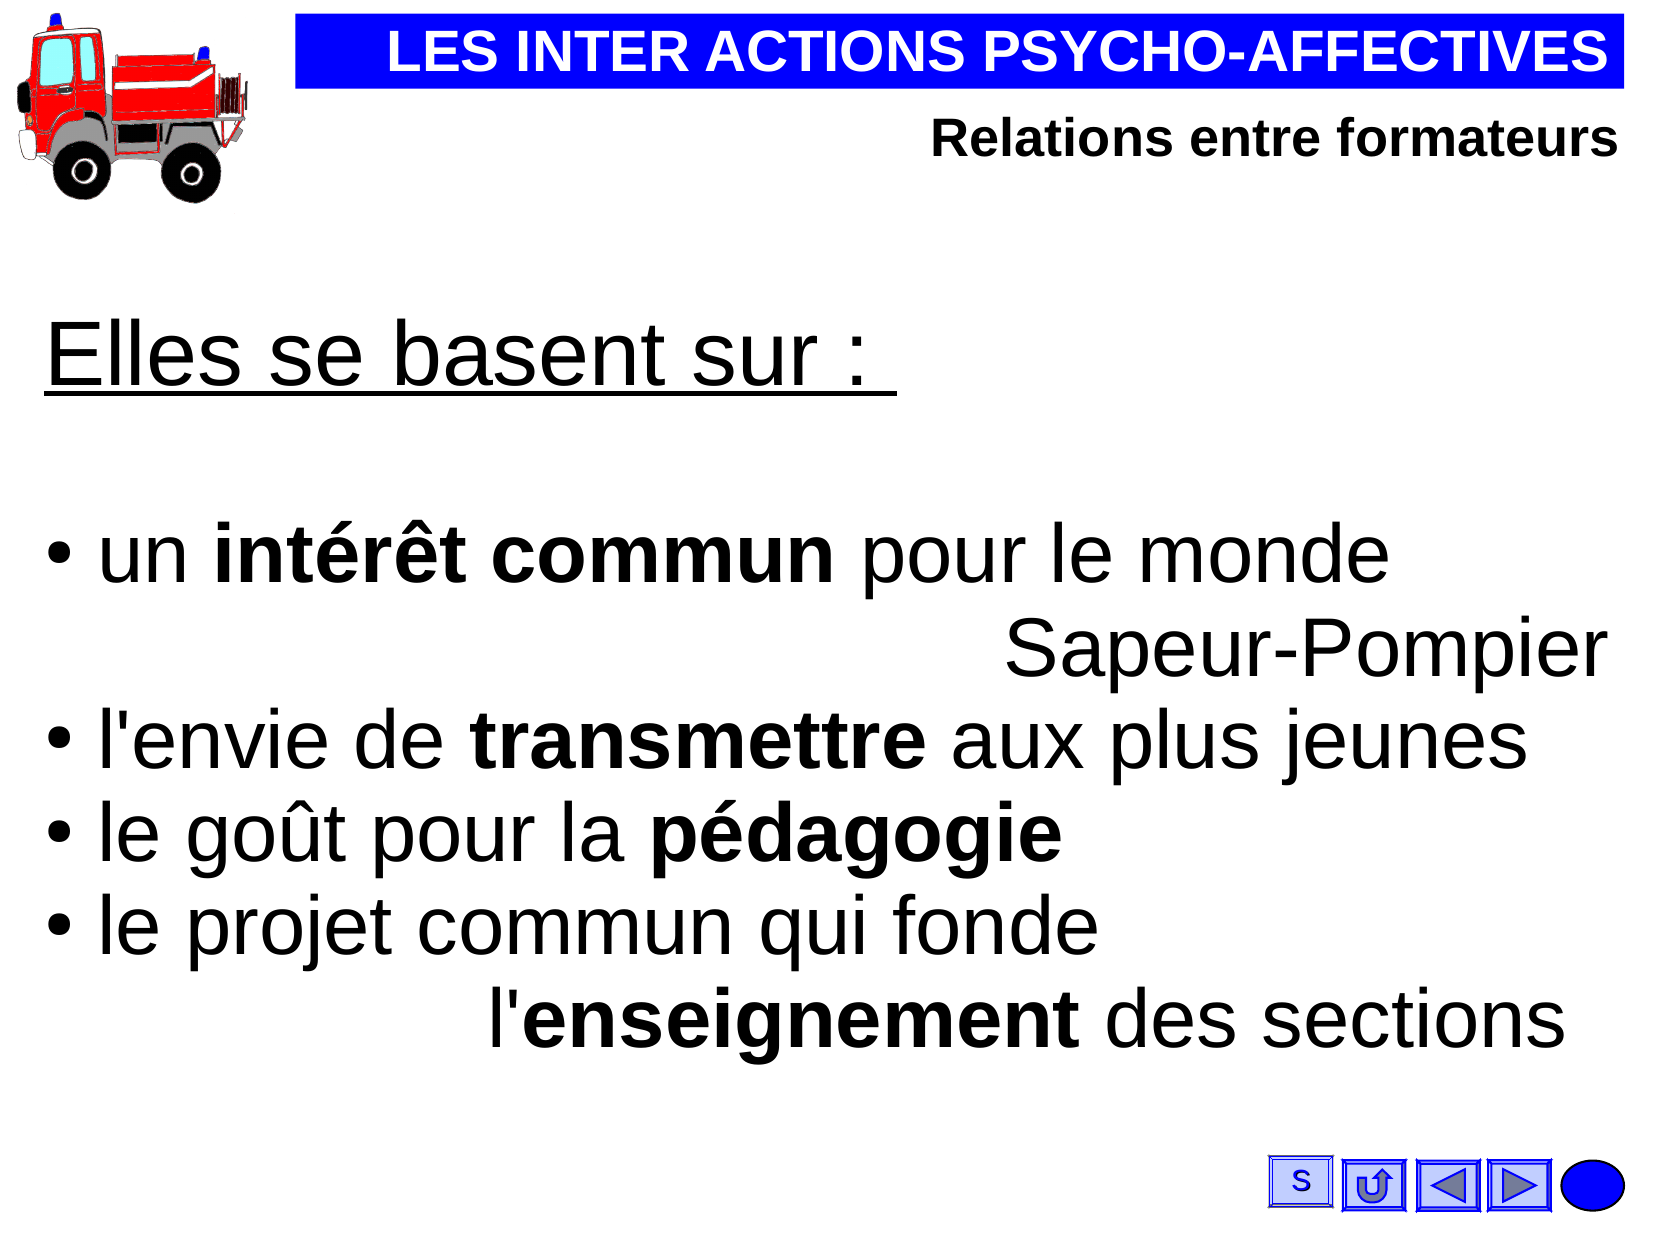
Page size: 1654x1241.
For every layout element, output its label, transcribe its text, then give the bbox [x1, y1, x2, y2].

text_box Elles se basent sur : un intérêt commun pour le monde Sapeur-Pompier l'envie de transmettre aux plus jeunes le goût pour la pédagogie le projet commun qui fonde l'enseignement des sections [29, 295, 1644, 1233]
picture [8, 8, 257, 216]
text_box Relations entre formateurs [915, 99, 1637, 176]
text_box LES INTER ACTIONS PSYCHO-AFFECTIVES [295, 13, 1625, 89]
